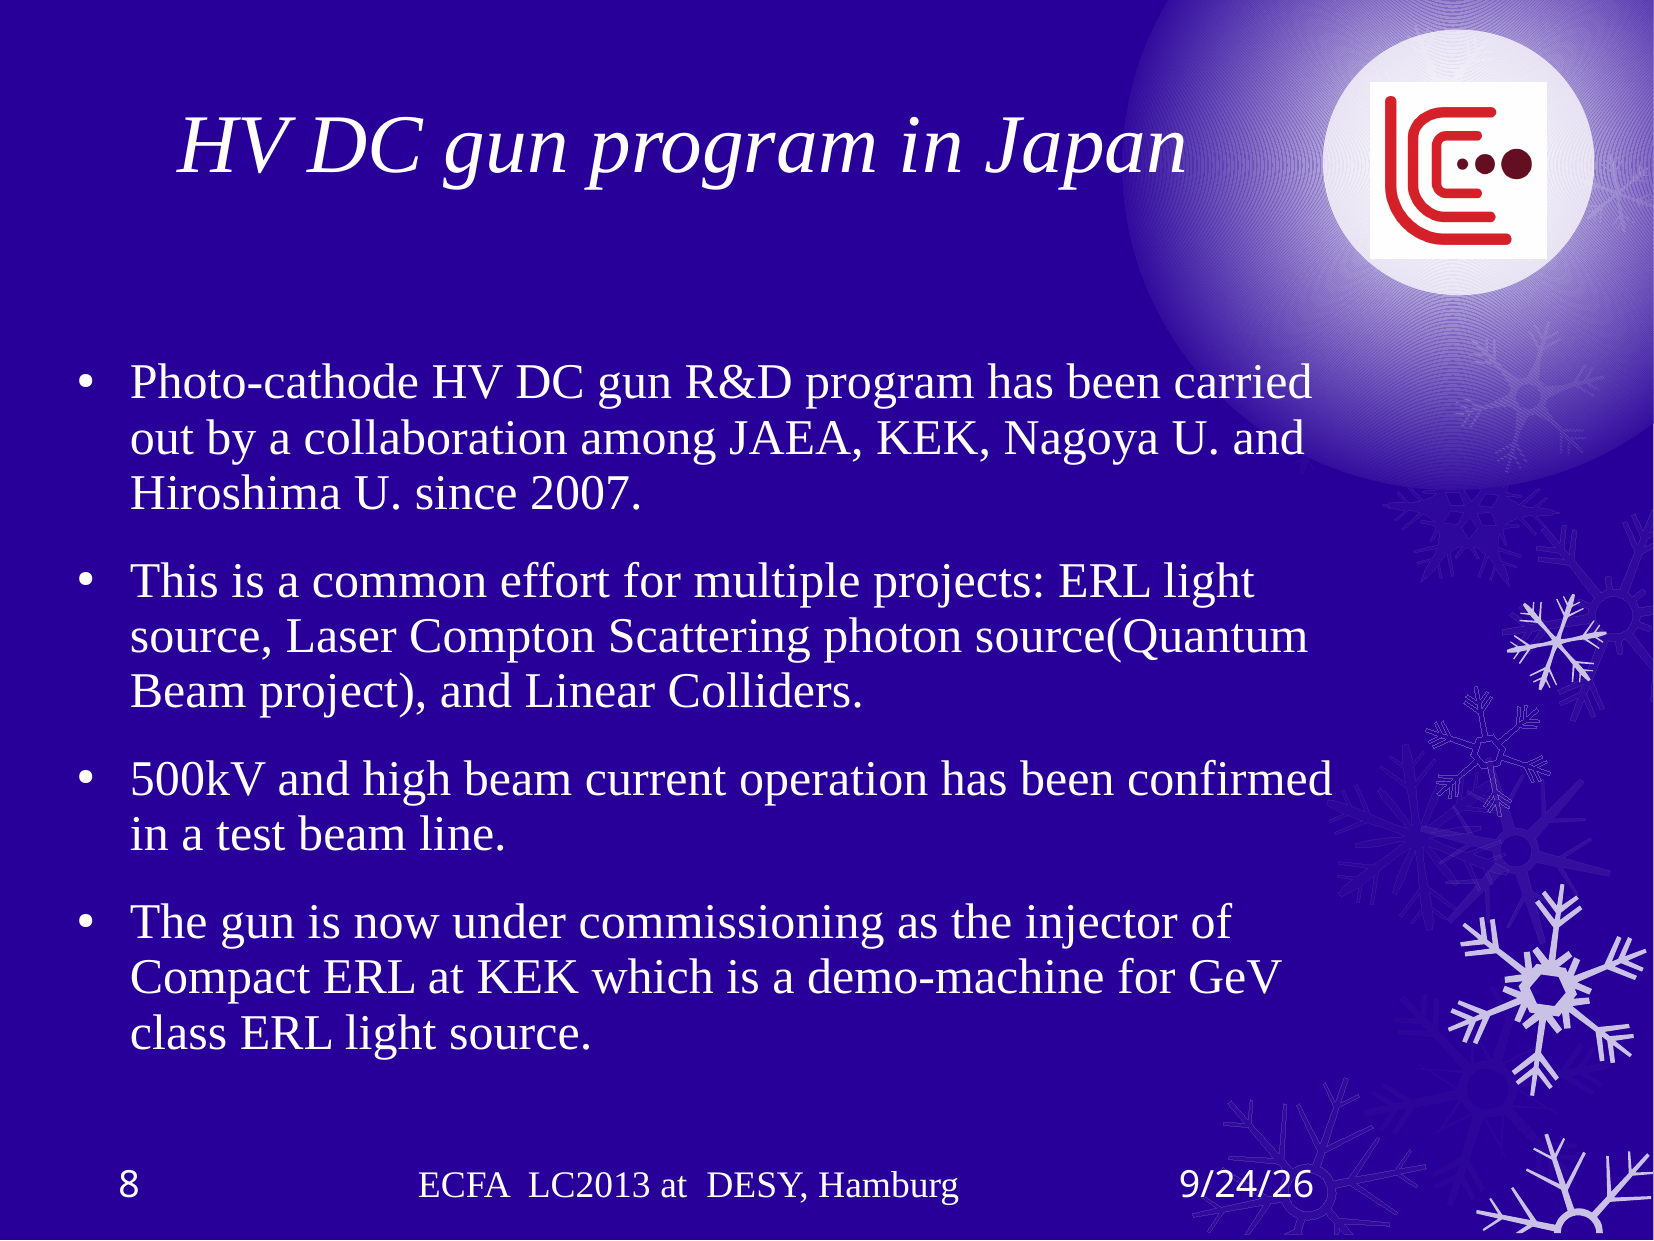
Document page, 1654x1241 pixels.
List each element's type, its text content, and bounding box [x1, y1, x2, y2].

list Photo-cathode HV DC gun R&D program has been carried out by a collaboration among JAEA, KEK, Nagoya U. and Hiroshima U. since 2007. This is a common effort for multiple projects: ERL light source, Laser Compton Scattering photon source(Quantum Beam project), and Linear Colliders. 500kV and high beam current operation has been confirmed in a test beam line. The gun is now under commissioning as the injector of Compact ERL at KEK which is a demo-machine for GeV class ERL light source. [59, 354, 1382, 1131]
picture [1465, 82, 1547, 259]
title HV DC gun program in Japan [177, 11, 1465, 278]
